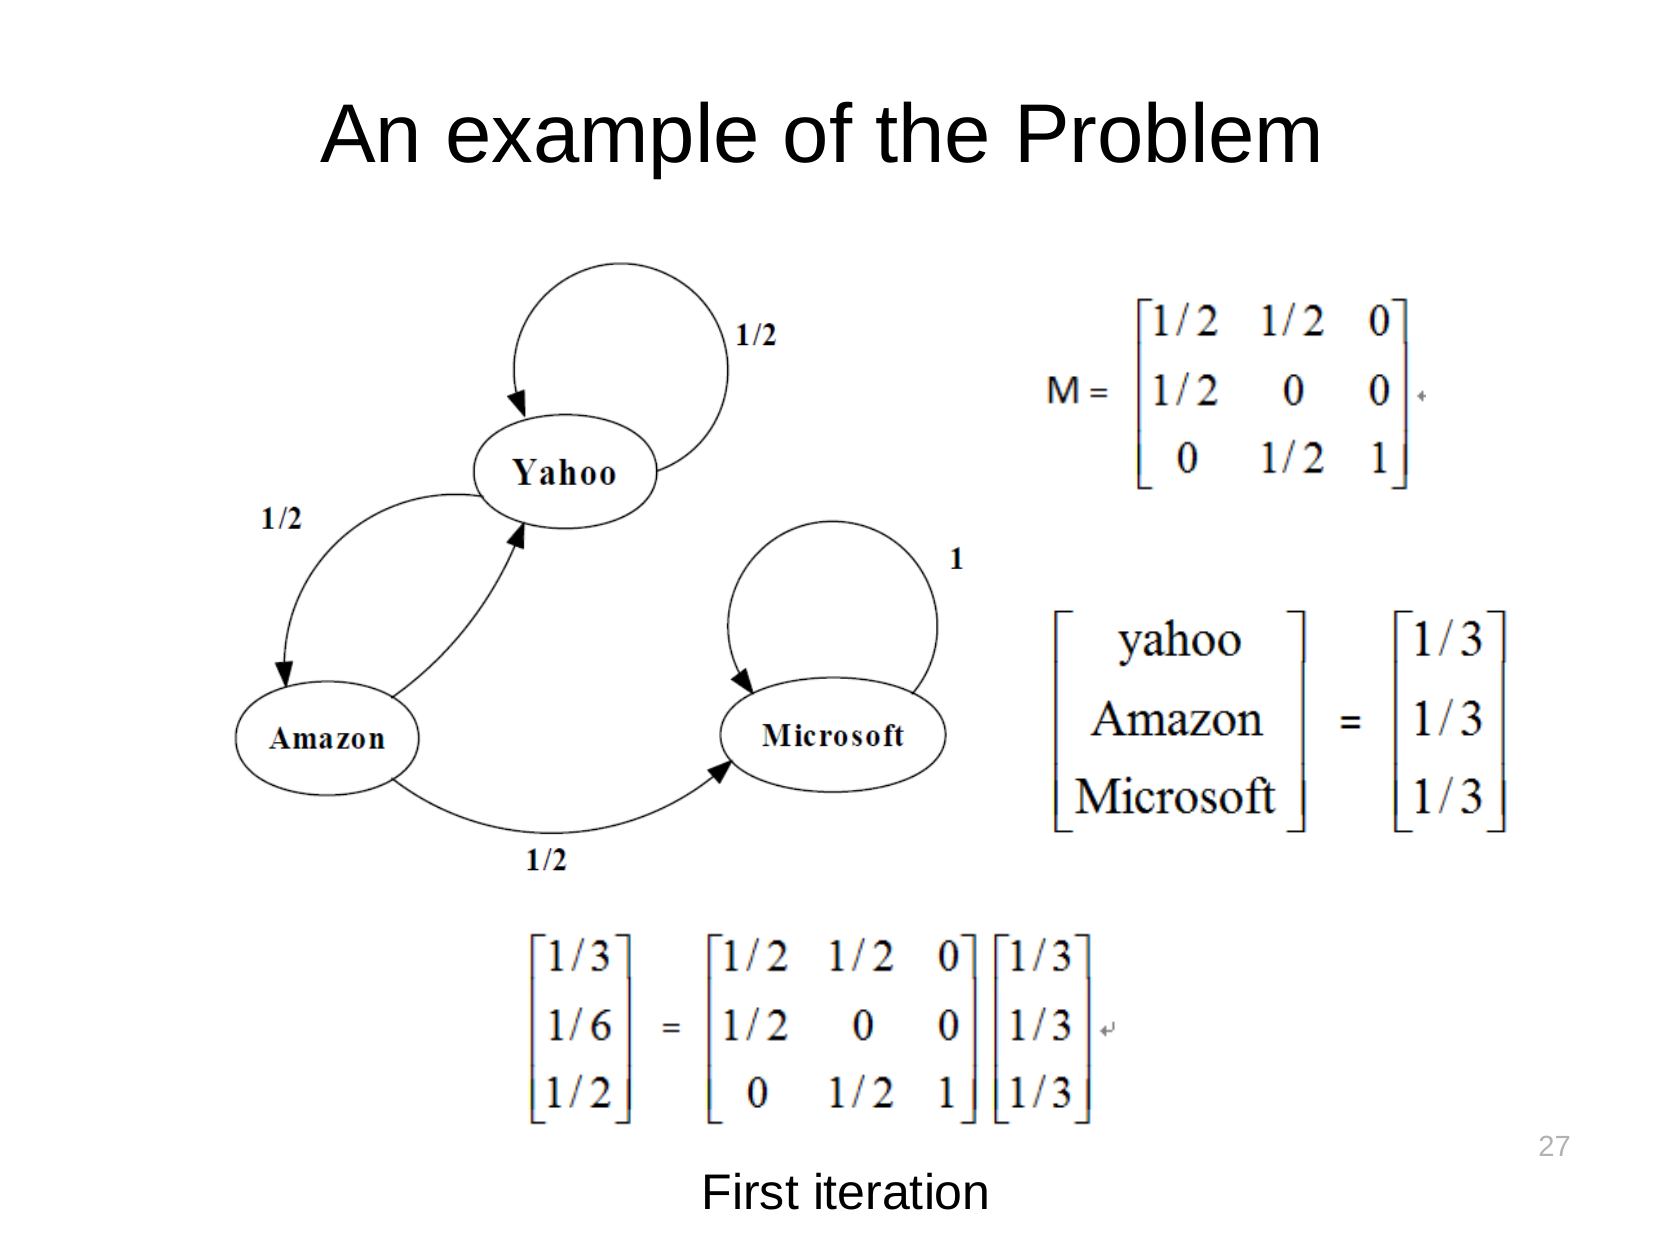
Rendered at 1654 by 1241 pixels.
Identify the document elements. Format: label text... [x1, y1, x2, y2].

text_box First iteration [269, 1151, 1424, 1227]
picture [1034, 592, 1517, 843]
title An example of the Problem [270, 25, 1571, 233]
picture [227, 247, 970, 882]
picture [501, 902, 1119, 1151]
picture [1040, 289, 1426, 504]
